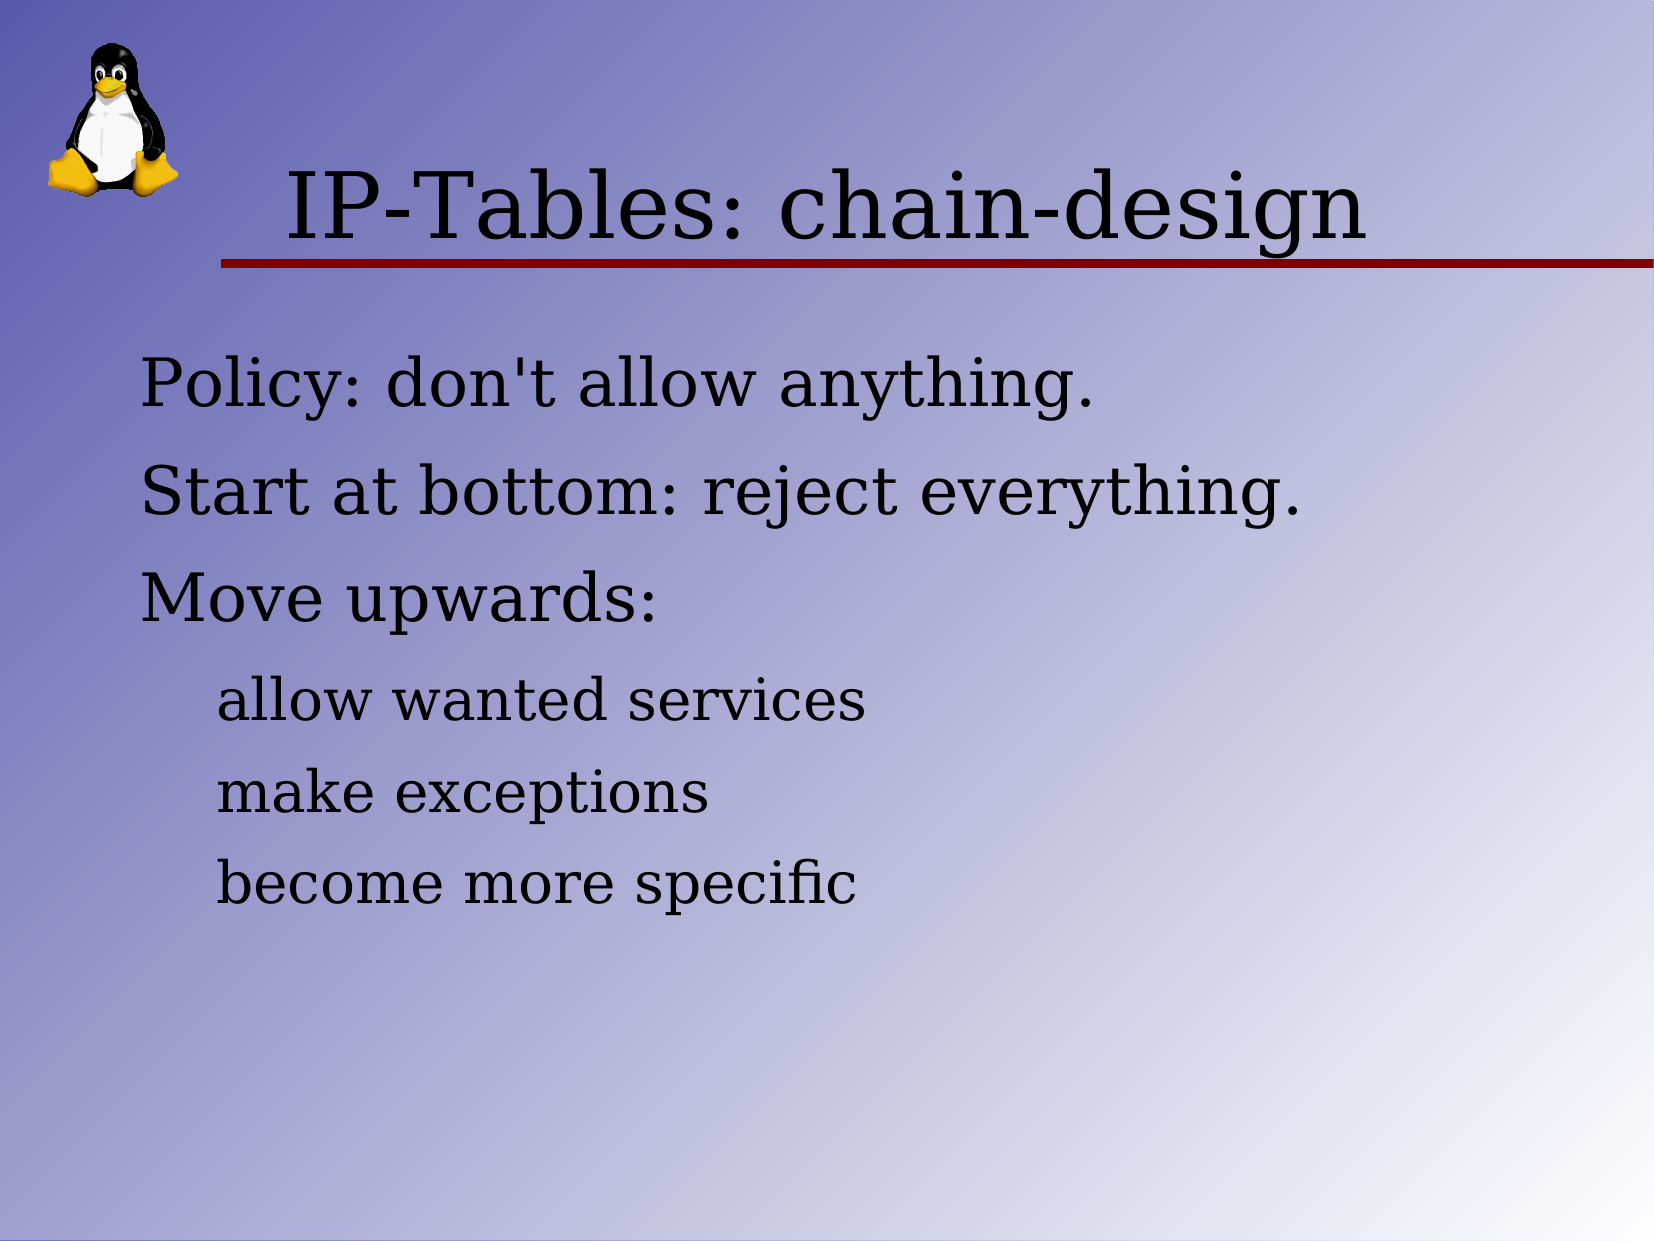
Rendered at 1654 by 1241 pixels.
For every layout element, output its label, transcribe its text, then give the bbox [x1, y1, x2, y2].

picture [48, 43, 178, 197]
list Policy: don't allow anything. Start at bottom: reject everything. Move upwards: allow wanted services make exceptions become more specific [121, 344, 1534, 1127]
title IP-Tables: chain-design [121, 102, 1534, 311]
